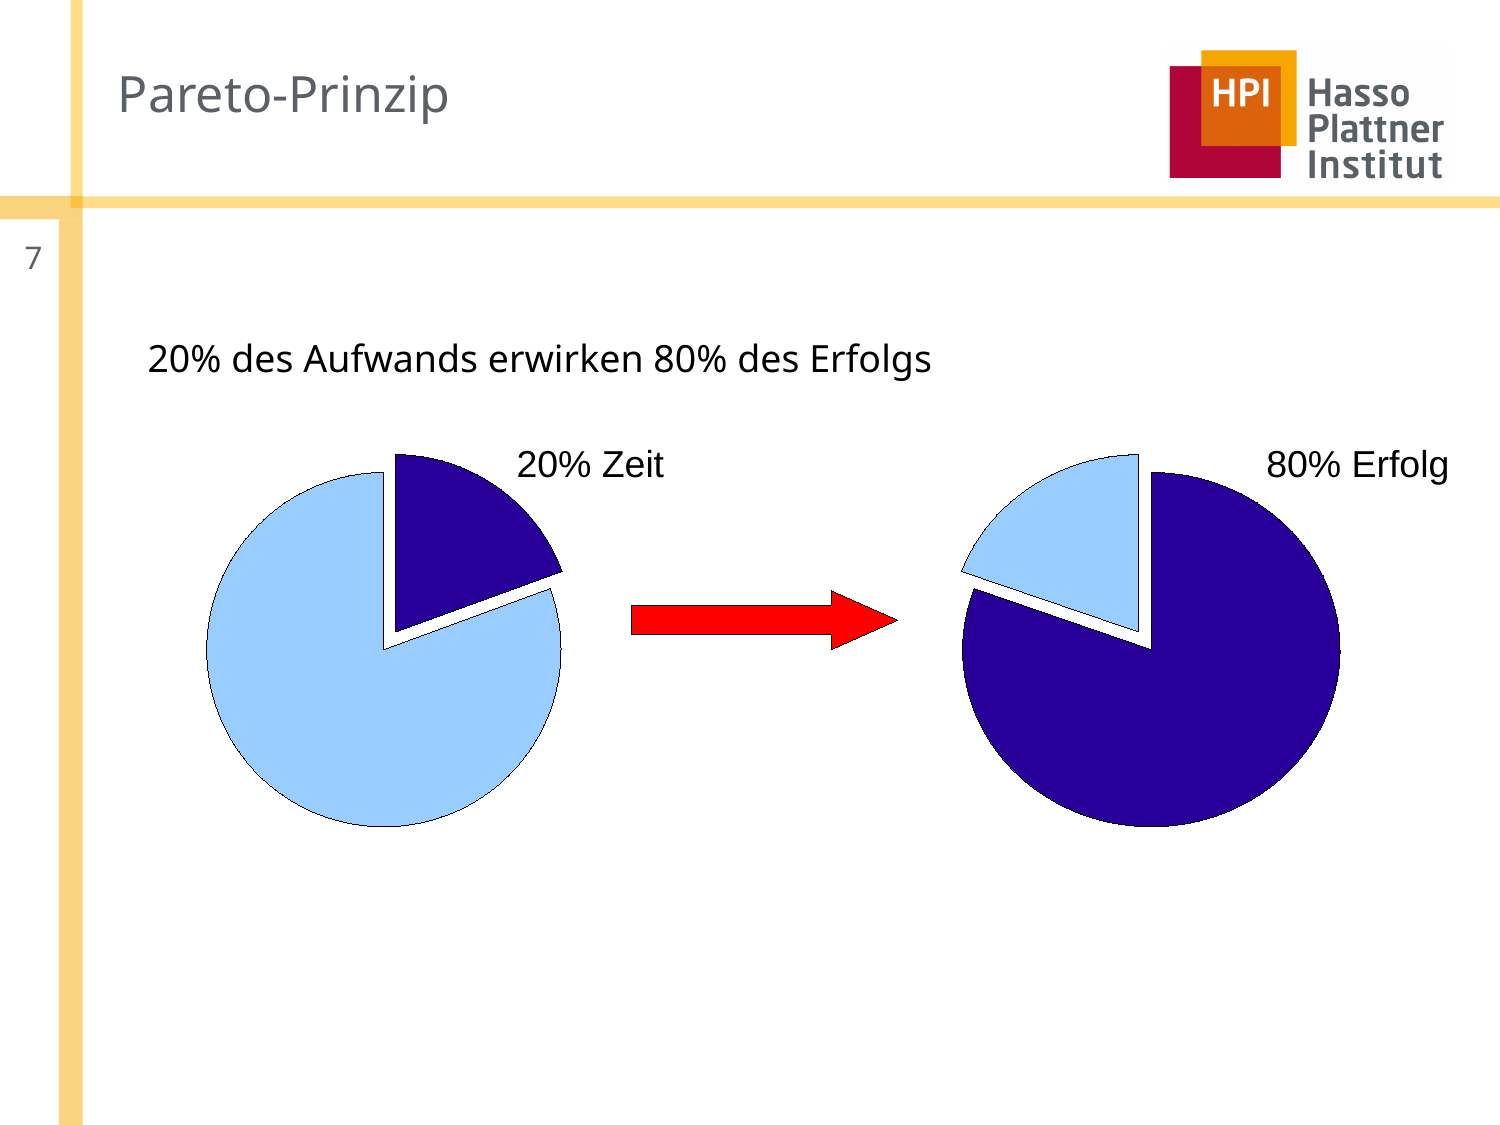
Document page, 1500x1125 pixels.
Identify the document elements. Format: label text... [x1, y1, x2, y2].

text_box [206, 472, 562, 827]
title Pareto-Prinzip [117, 7, 1093, 179]
text_box [962, 472, 1341, 827]
text_box 80% Erfolg [1251, 435, 1465, 495]
list 20% des Aufwands erwirken 80% des Erfolgs [118, 324, 1459, 1055]
text_box [961, 454, 1139, 632]
text_box [631, 590, 898, 650]
text_box [395, 454, 563, 632]
text_box 20% Zeit [501, 435, 680, 495]
